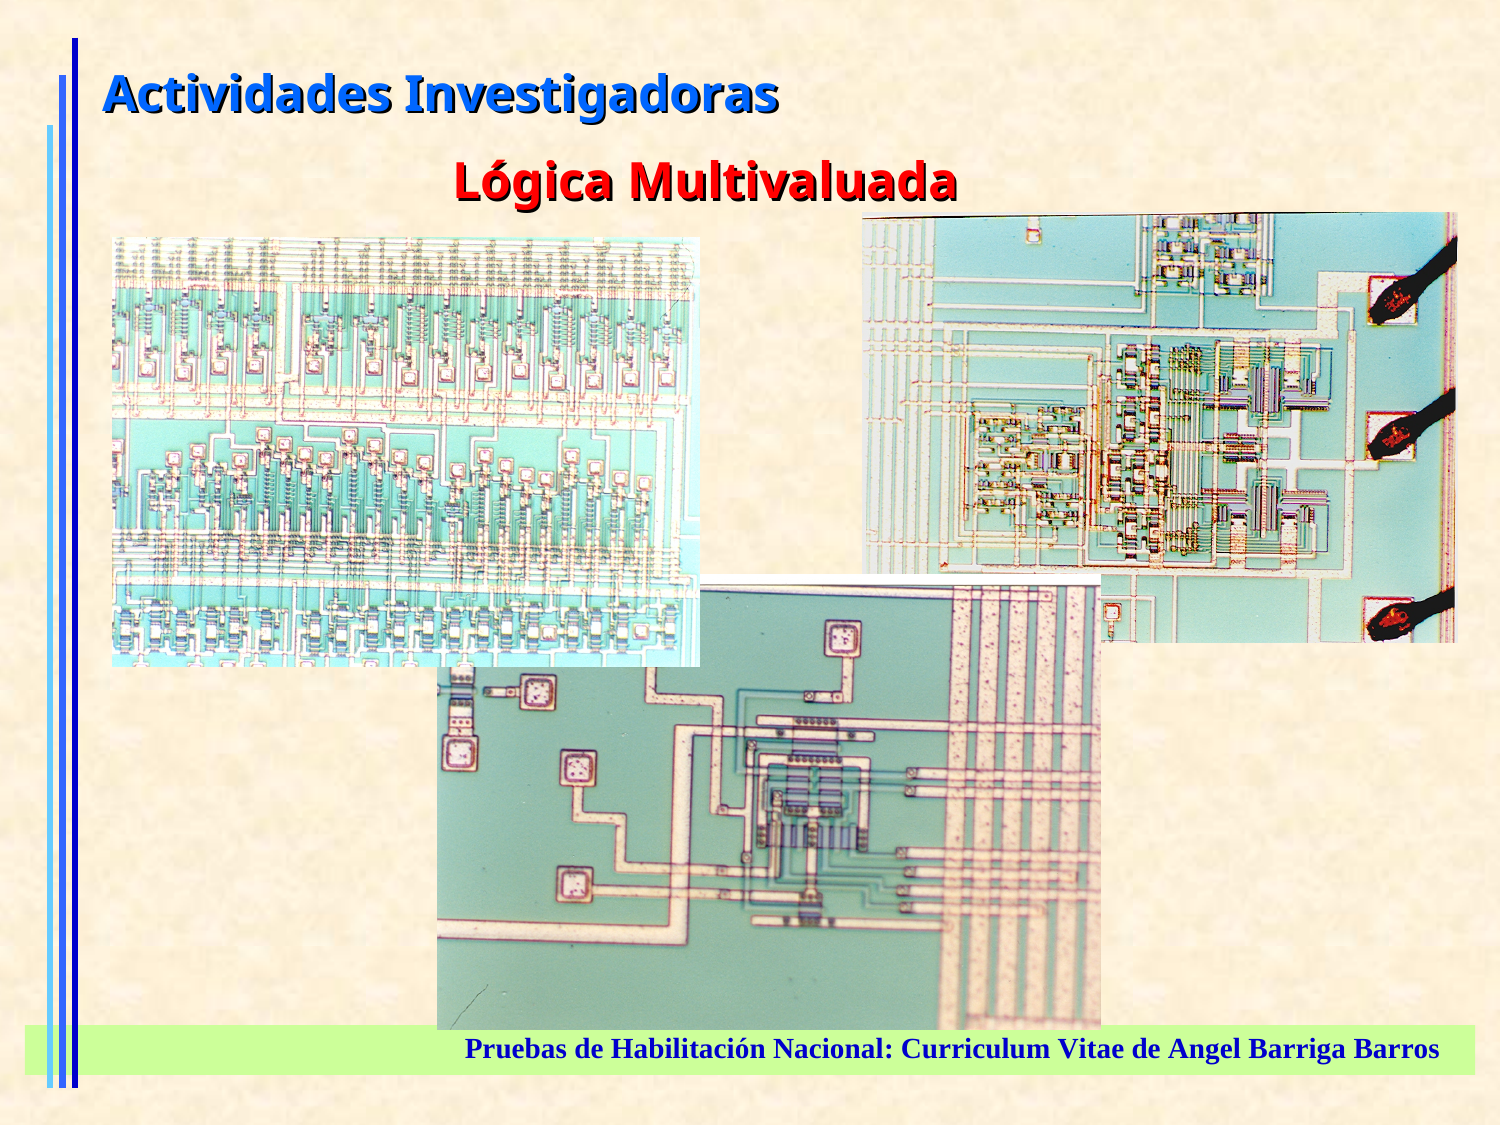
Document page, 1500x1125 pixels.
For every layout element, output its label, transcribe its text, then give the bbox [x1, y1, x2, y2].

picture [0, 0, 1500, 1125]
text_box Lógica Multivaluada [437, 137, 974, 222]
text_box Actividades Investigadoras [87, 49, 794, 134]
